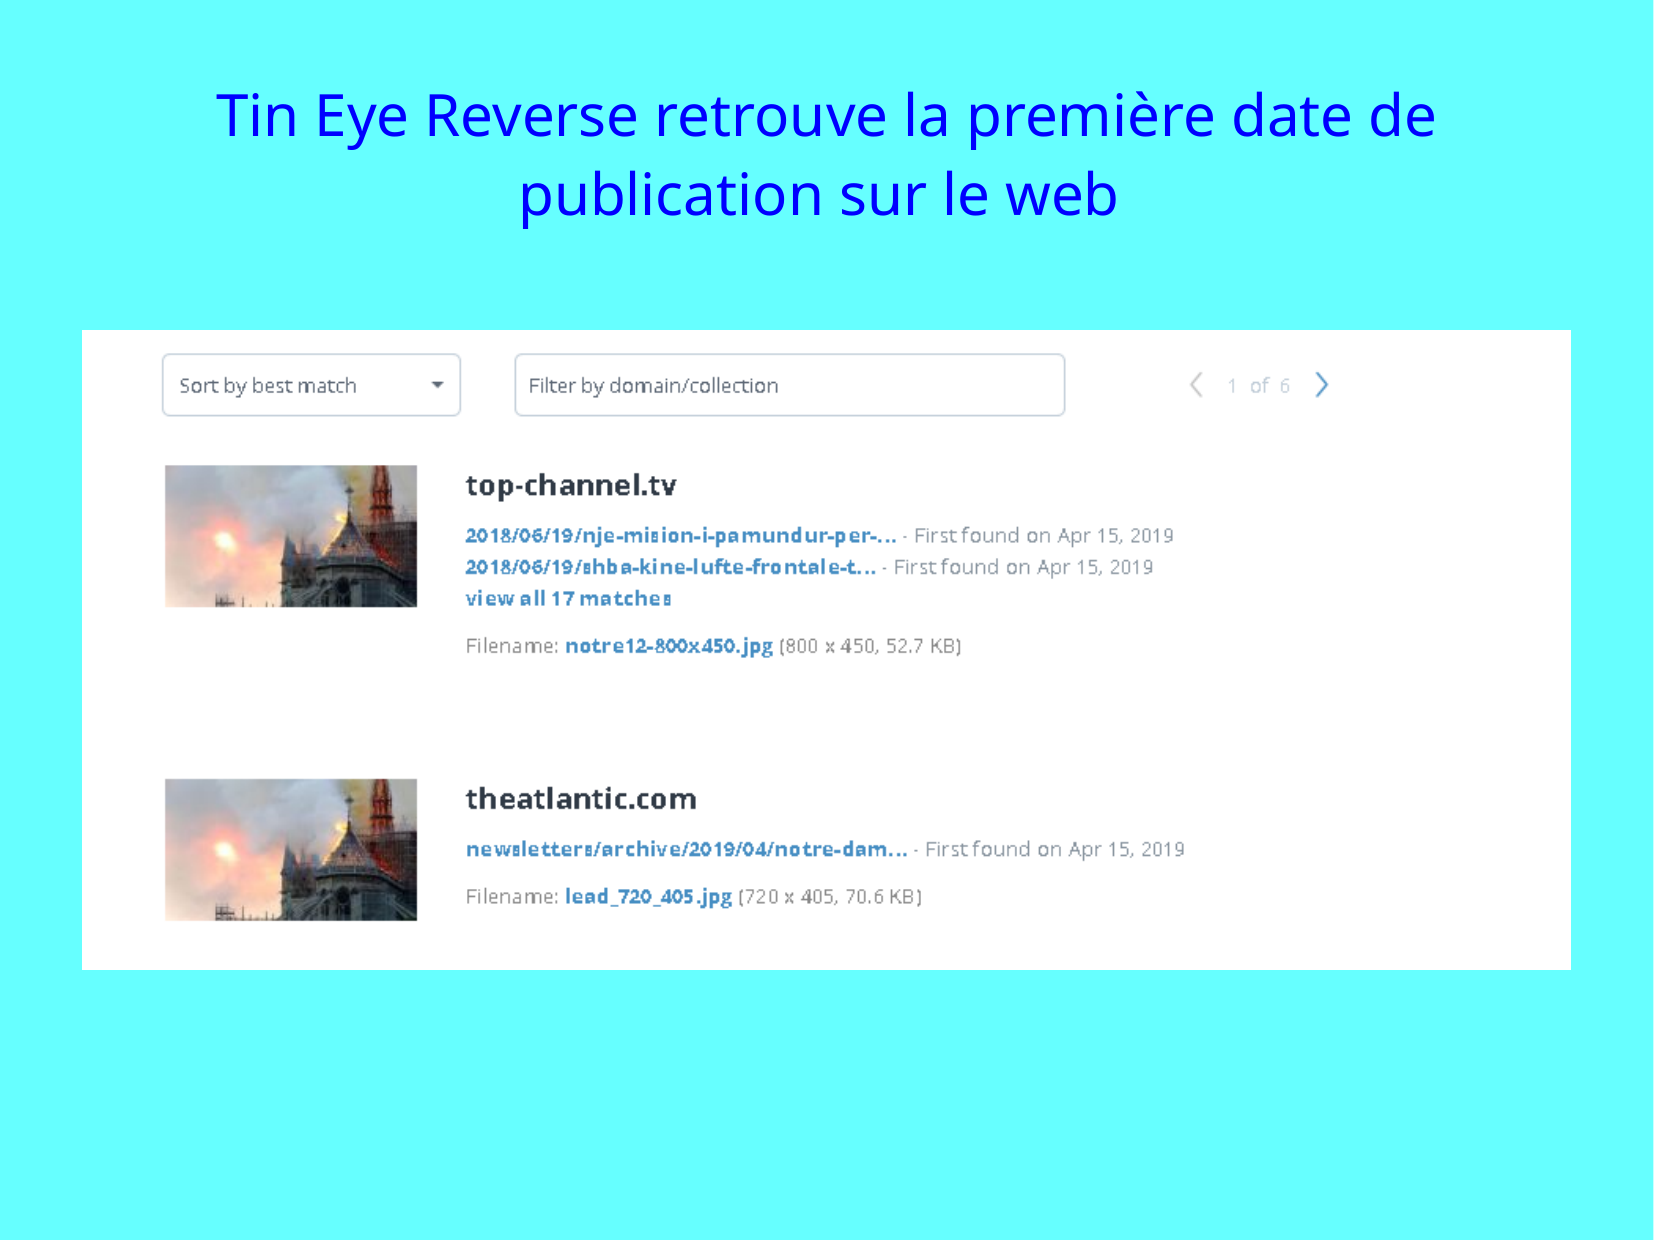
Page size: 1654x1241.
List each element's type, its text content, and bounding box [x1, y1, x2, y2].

picture [82, 330, 1571, 970]
title Tin Eye Reverse retrouve la première date de publication sur le web [82, 0, 1571, 307]
